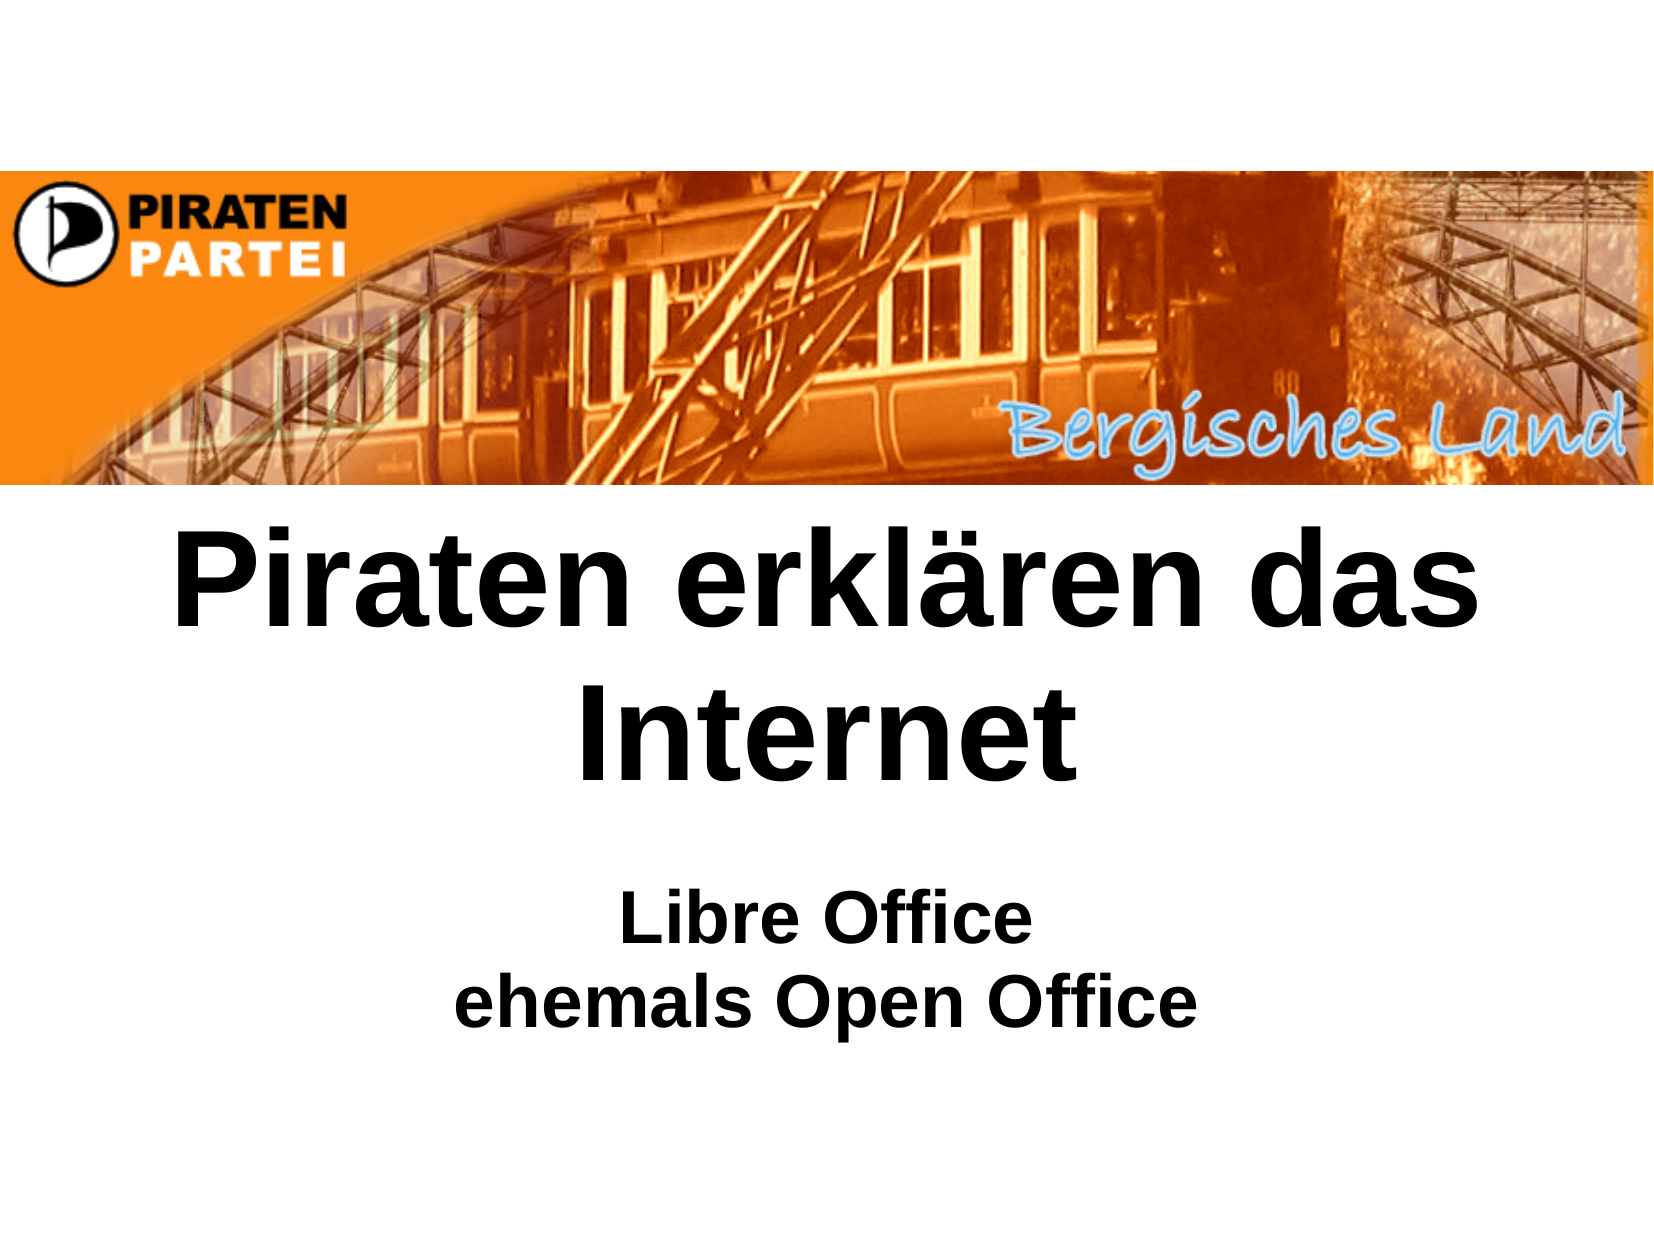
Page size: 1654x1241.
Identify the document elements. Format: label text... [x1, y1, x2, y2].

title Libre Office ehemals Open Office [0, 856, 1654, 1064]
picture [0, 171, 1654, 485]
